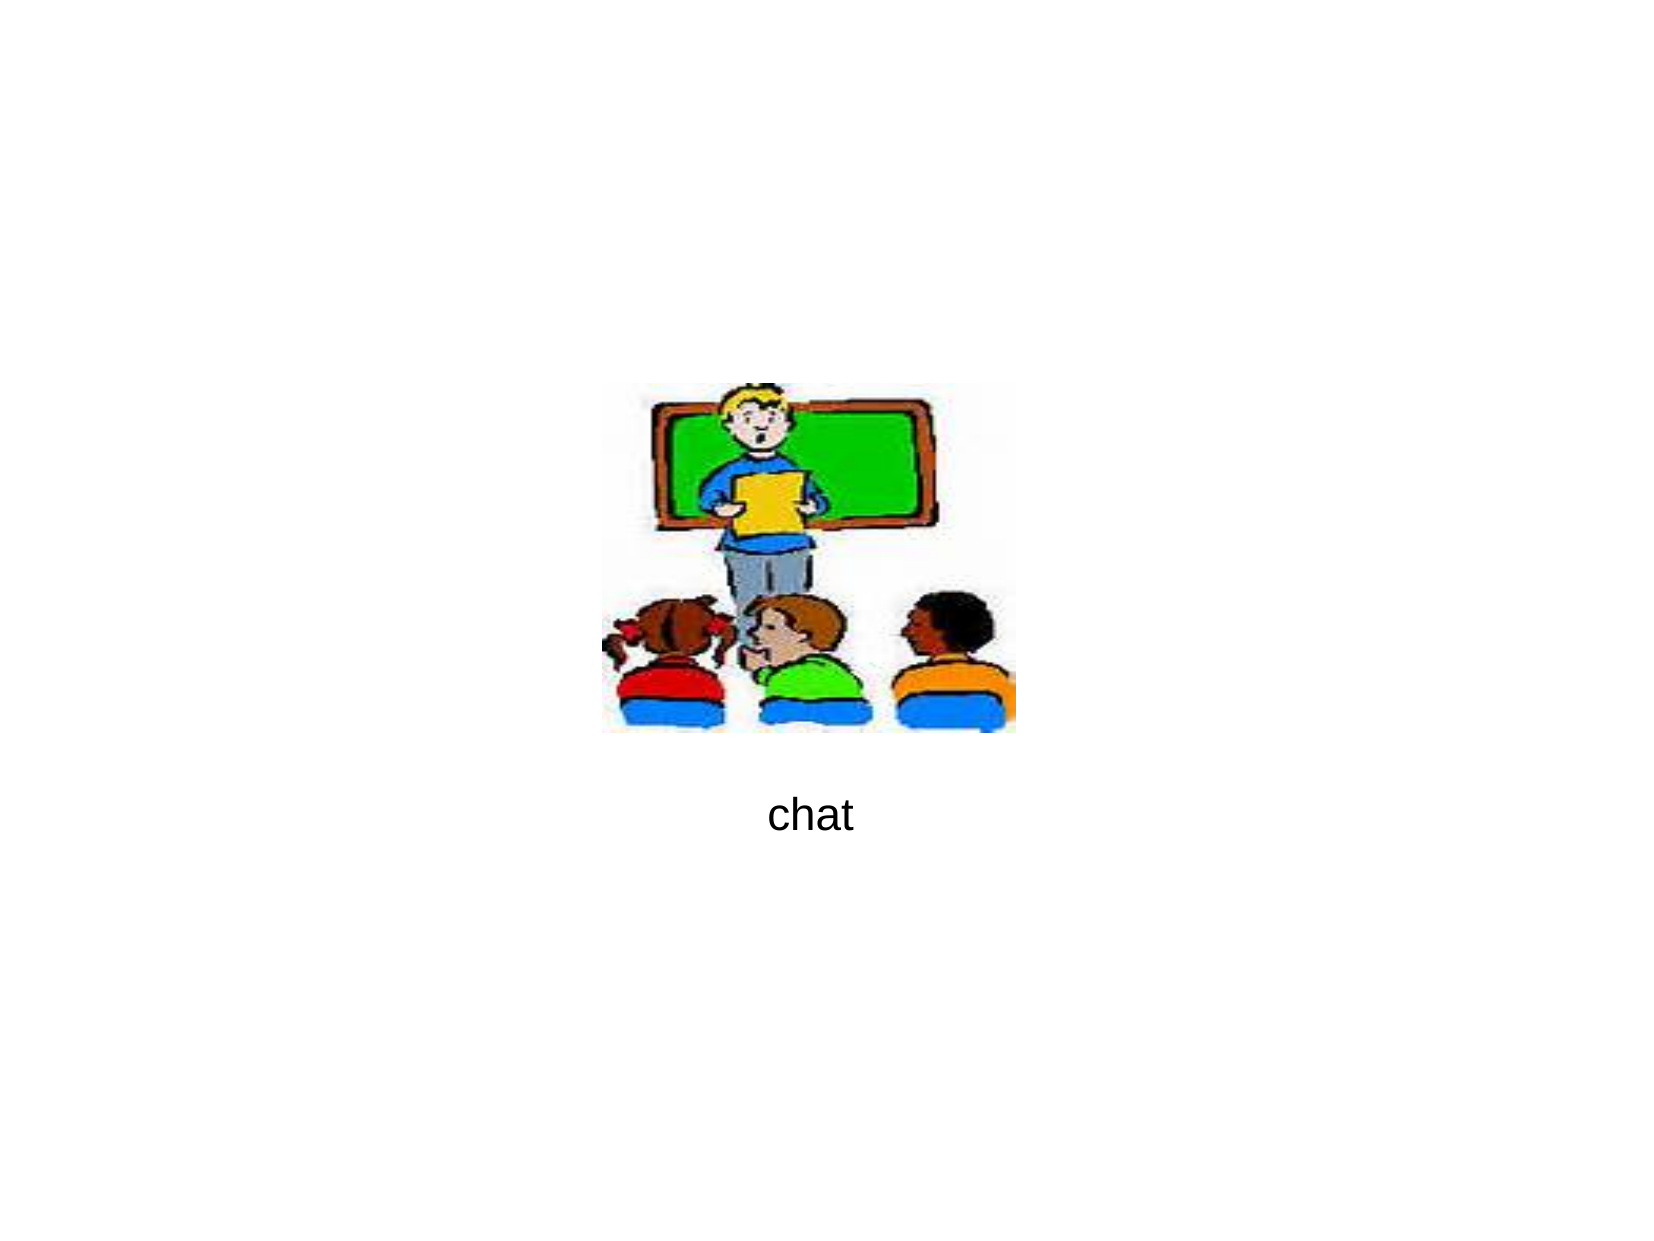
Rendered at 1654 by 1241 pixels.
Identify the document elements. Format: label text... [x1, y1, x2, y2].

text_box chat [752, 781, 869, 848]
picture [602, 383, 1016, 733]
